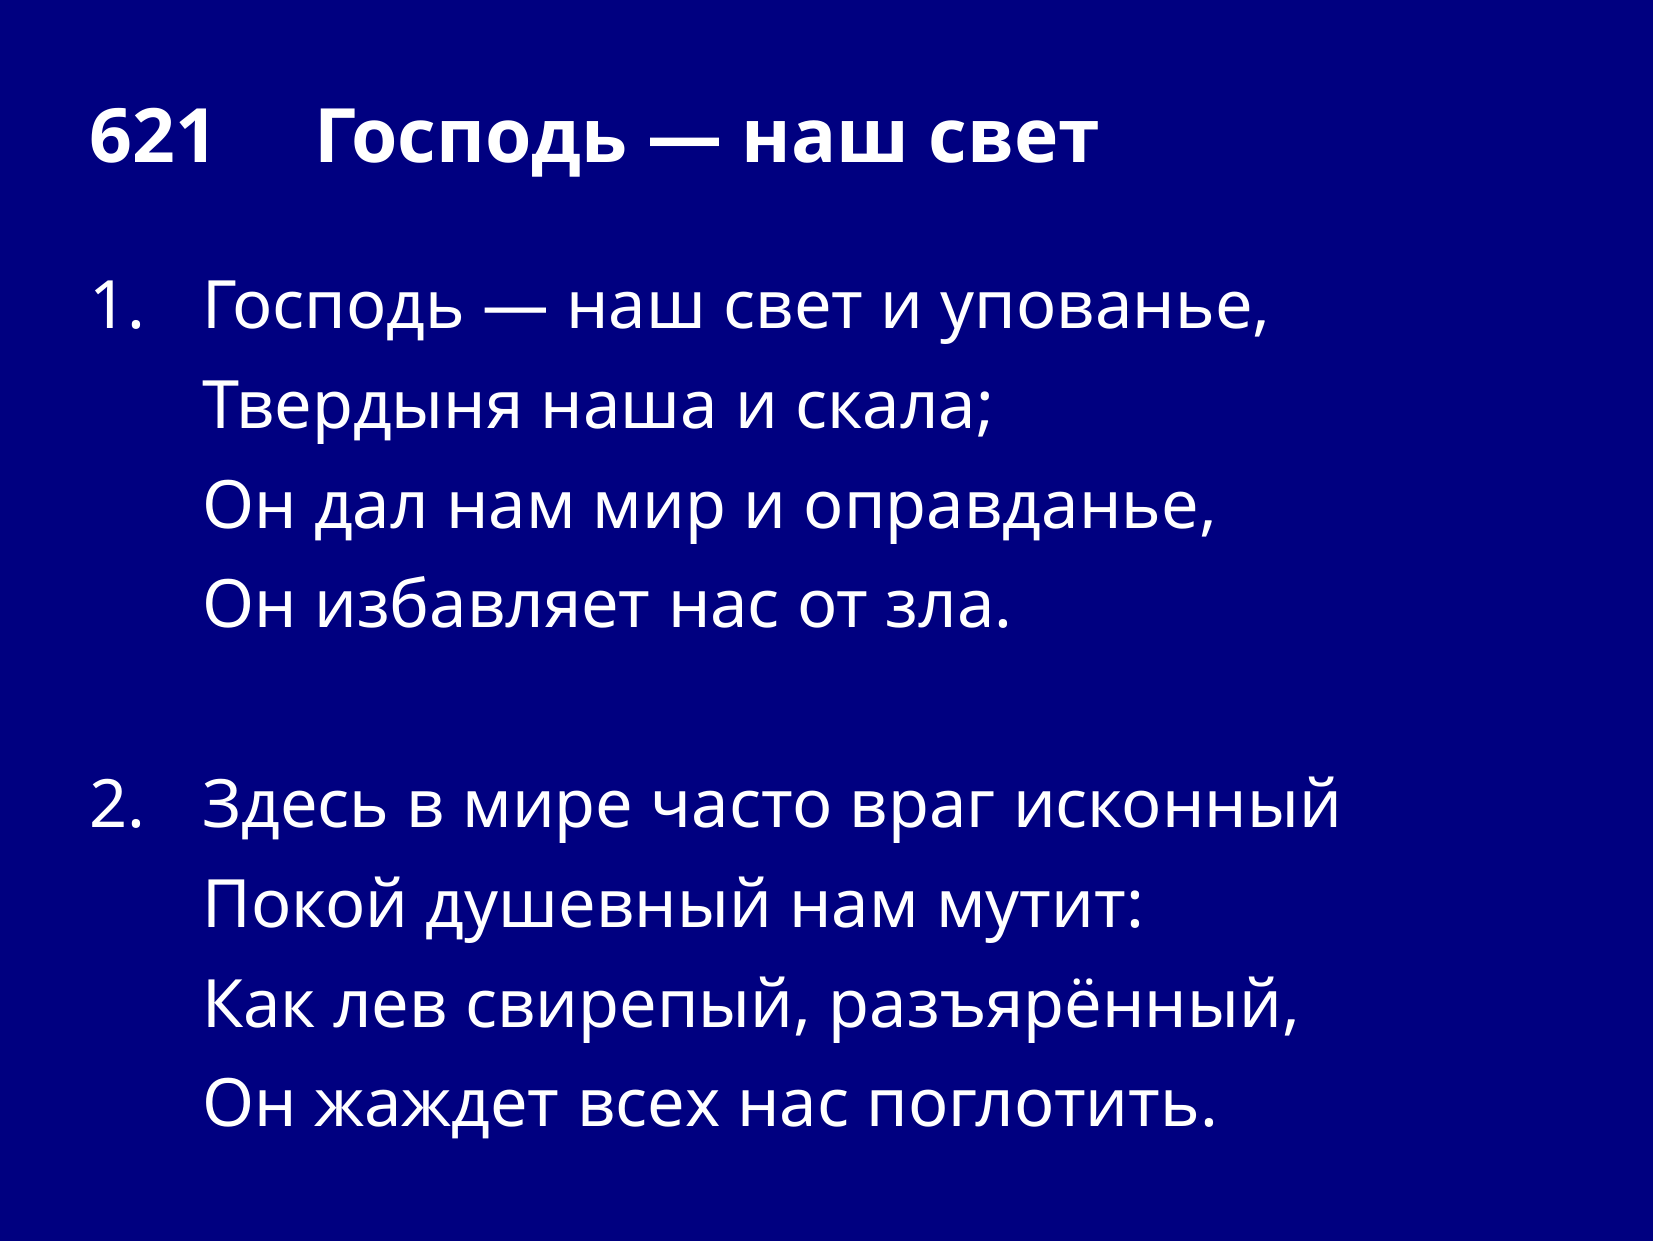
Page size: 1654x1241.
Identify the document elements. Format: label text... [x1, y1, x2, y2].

text_box 621 Господь — наш свет [75, 75, 1576, 188]
text_box 1. Господь — наш свет и упованье, Твердыня наша и скала; Он дал нам мир и оправданье, Он избавляет нас от зла. 2. Здесь в мире часто враг исконный Покой душевный нам мутит: Как лев свирепый, разъярённый, Он жаждет всех нас поглотить. [75, 188, 1576, 1163]
